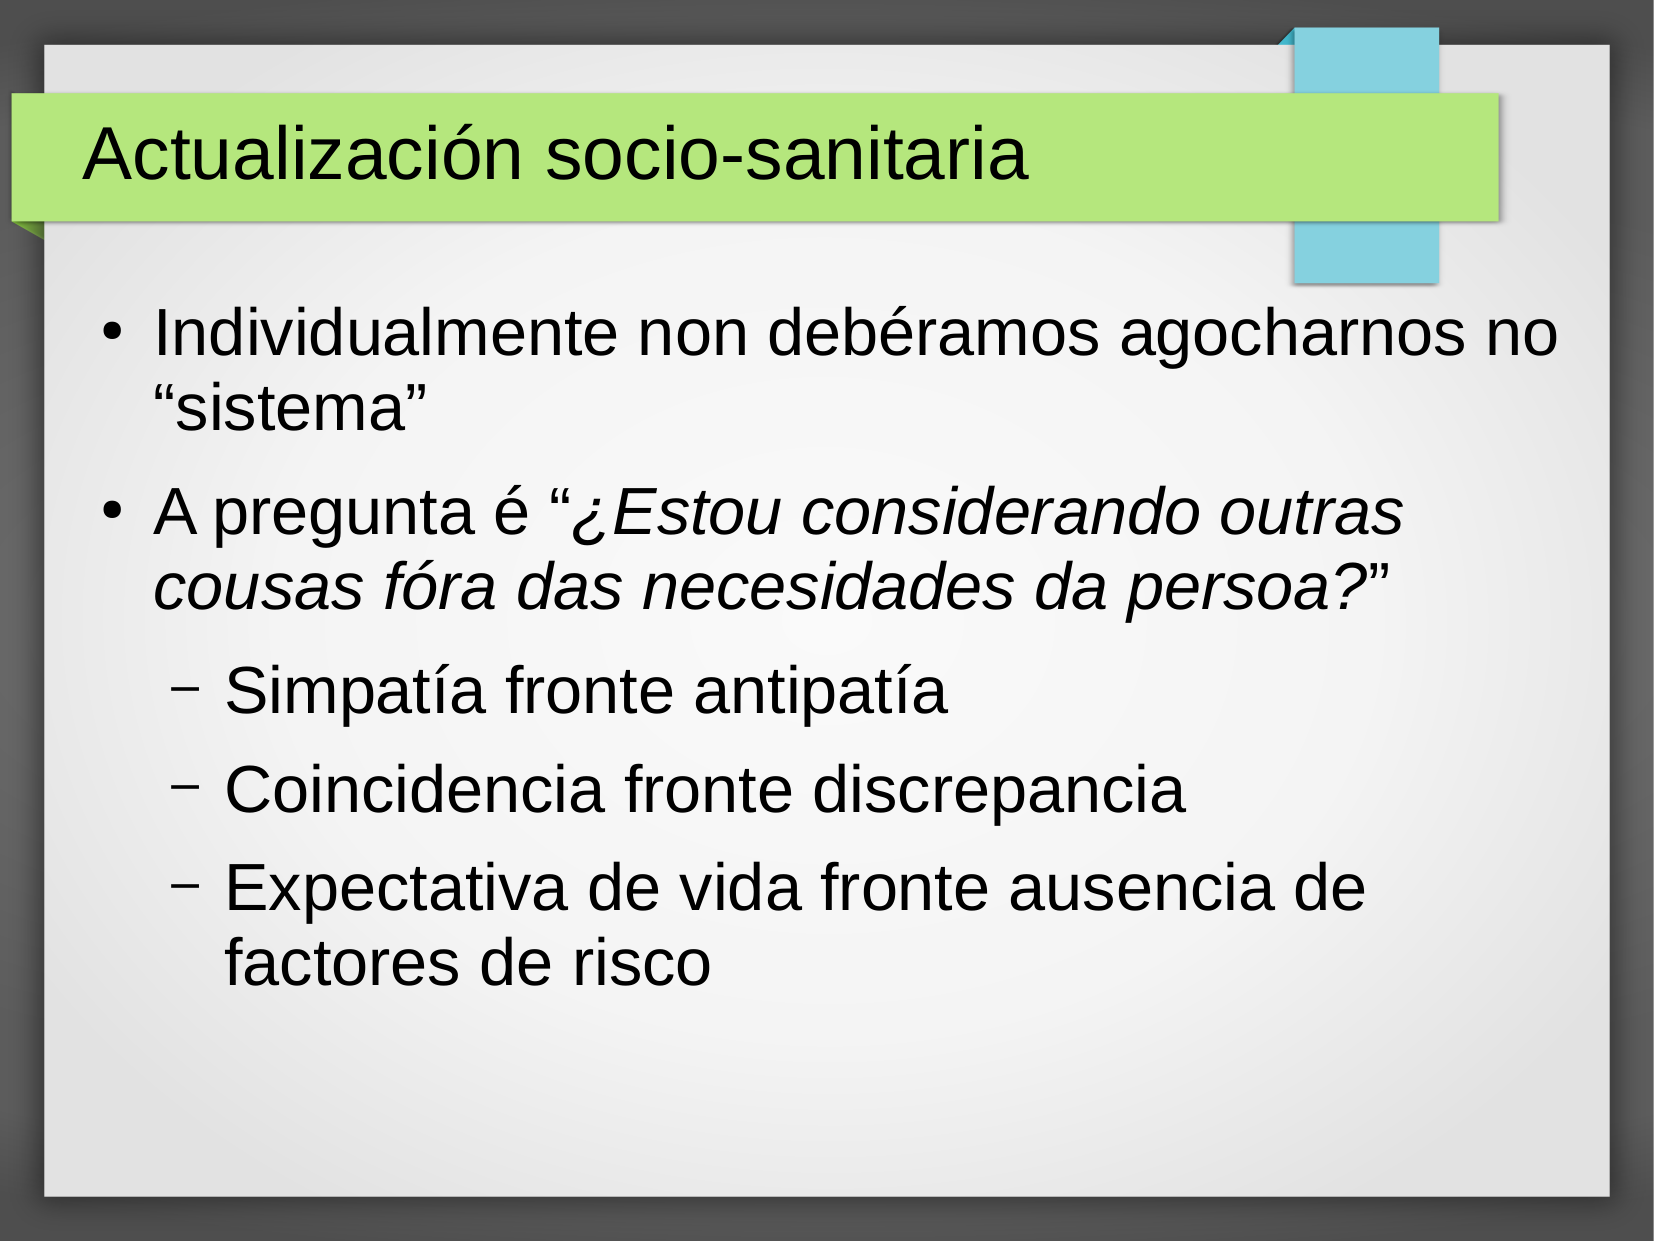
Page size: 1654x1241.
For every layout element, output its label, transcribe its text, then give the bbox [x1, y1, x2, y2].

picture [0, 0, 1654, 1241]
list Individualmente non debéramos agocharnos no “sistema” A pregunta é “¿Estou considerando outras cousas fóra das necesidades da persoa?” Simpatía fronte antipatía Coincidencia fronte discrepancia Expectativa de vida fronte ausencia de factores de risco [82, 295, 1571, 1015]
title Actualización socio-sanitaria [82, 94, 1264, 213]
